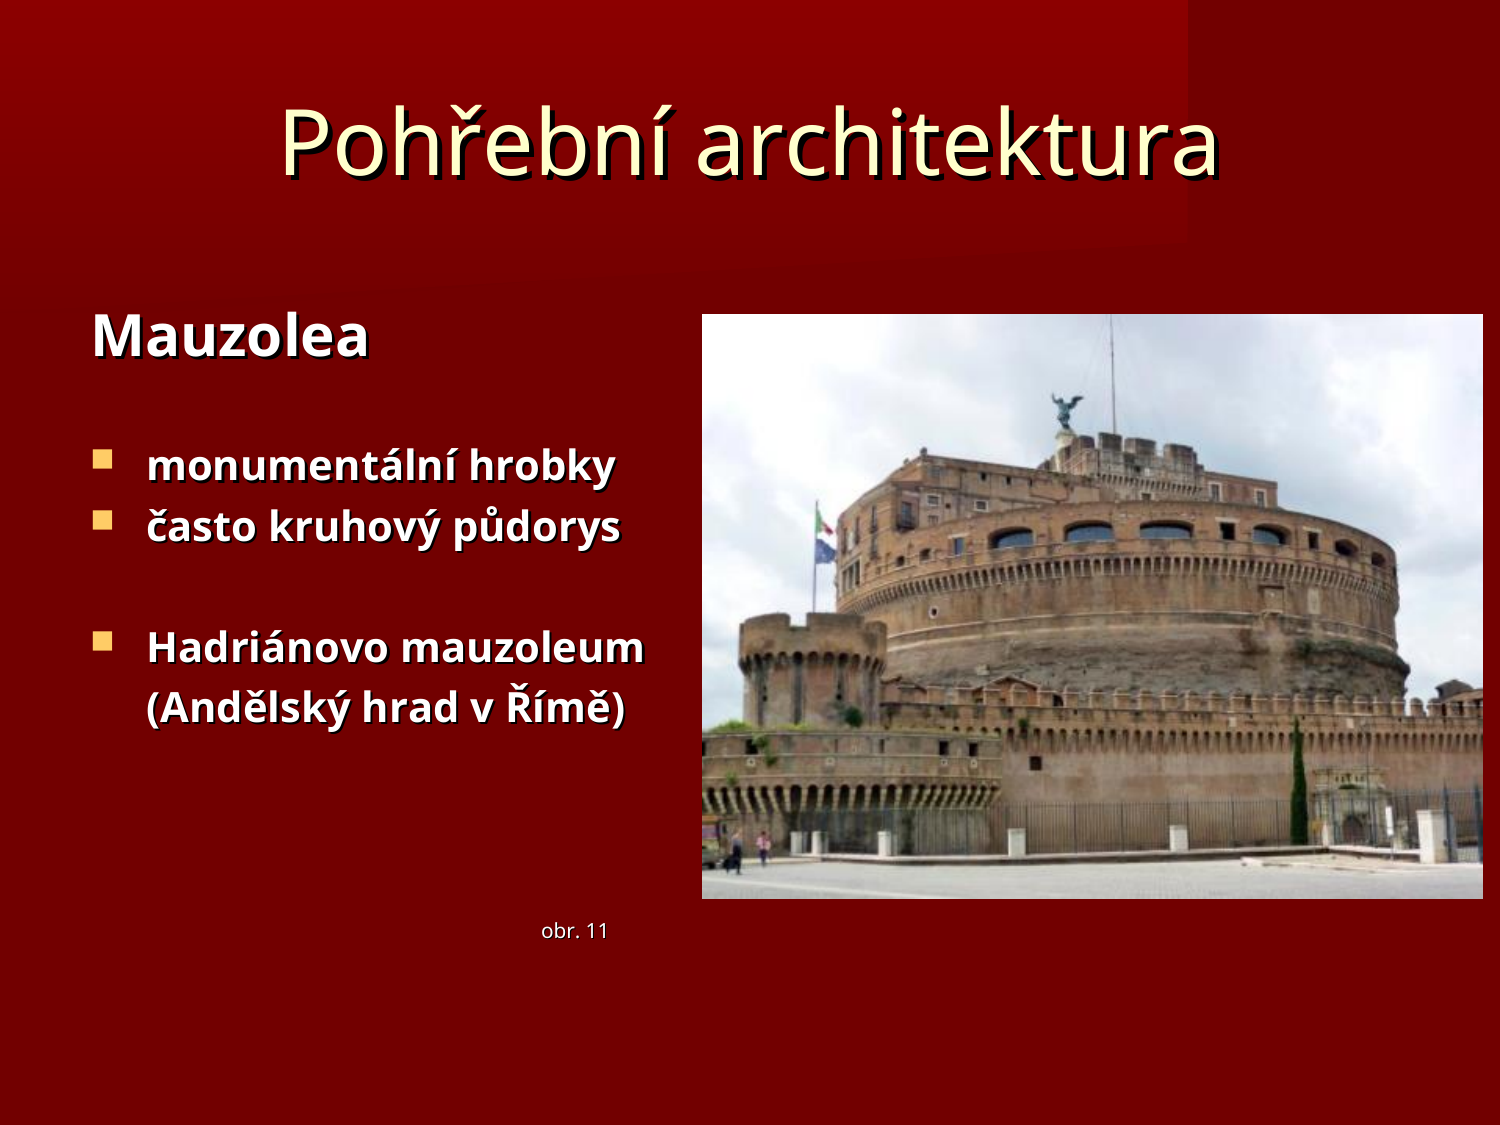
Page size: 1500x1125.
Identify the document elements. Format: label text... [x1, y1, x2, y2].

text_box [702, 314, 1483, 899]
list Mauzolea monumentální hrobky často kruhový půdorys Hadriánovo mauzoleum (Andělský hrad v Římě) obr. 11 [75, 290, 738, 1000]
title Pohřební architektura [75, 45, 1426, 233]
